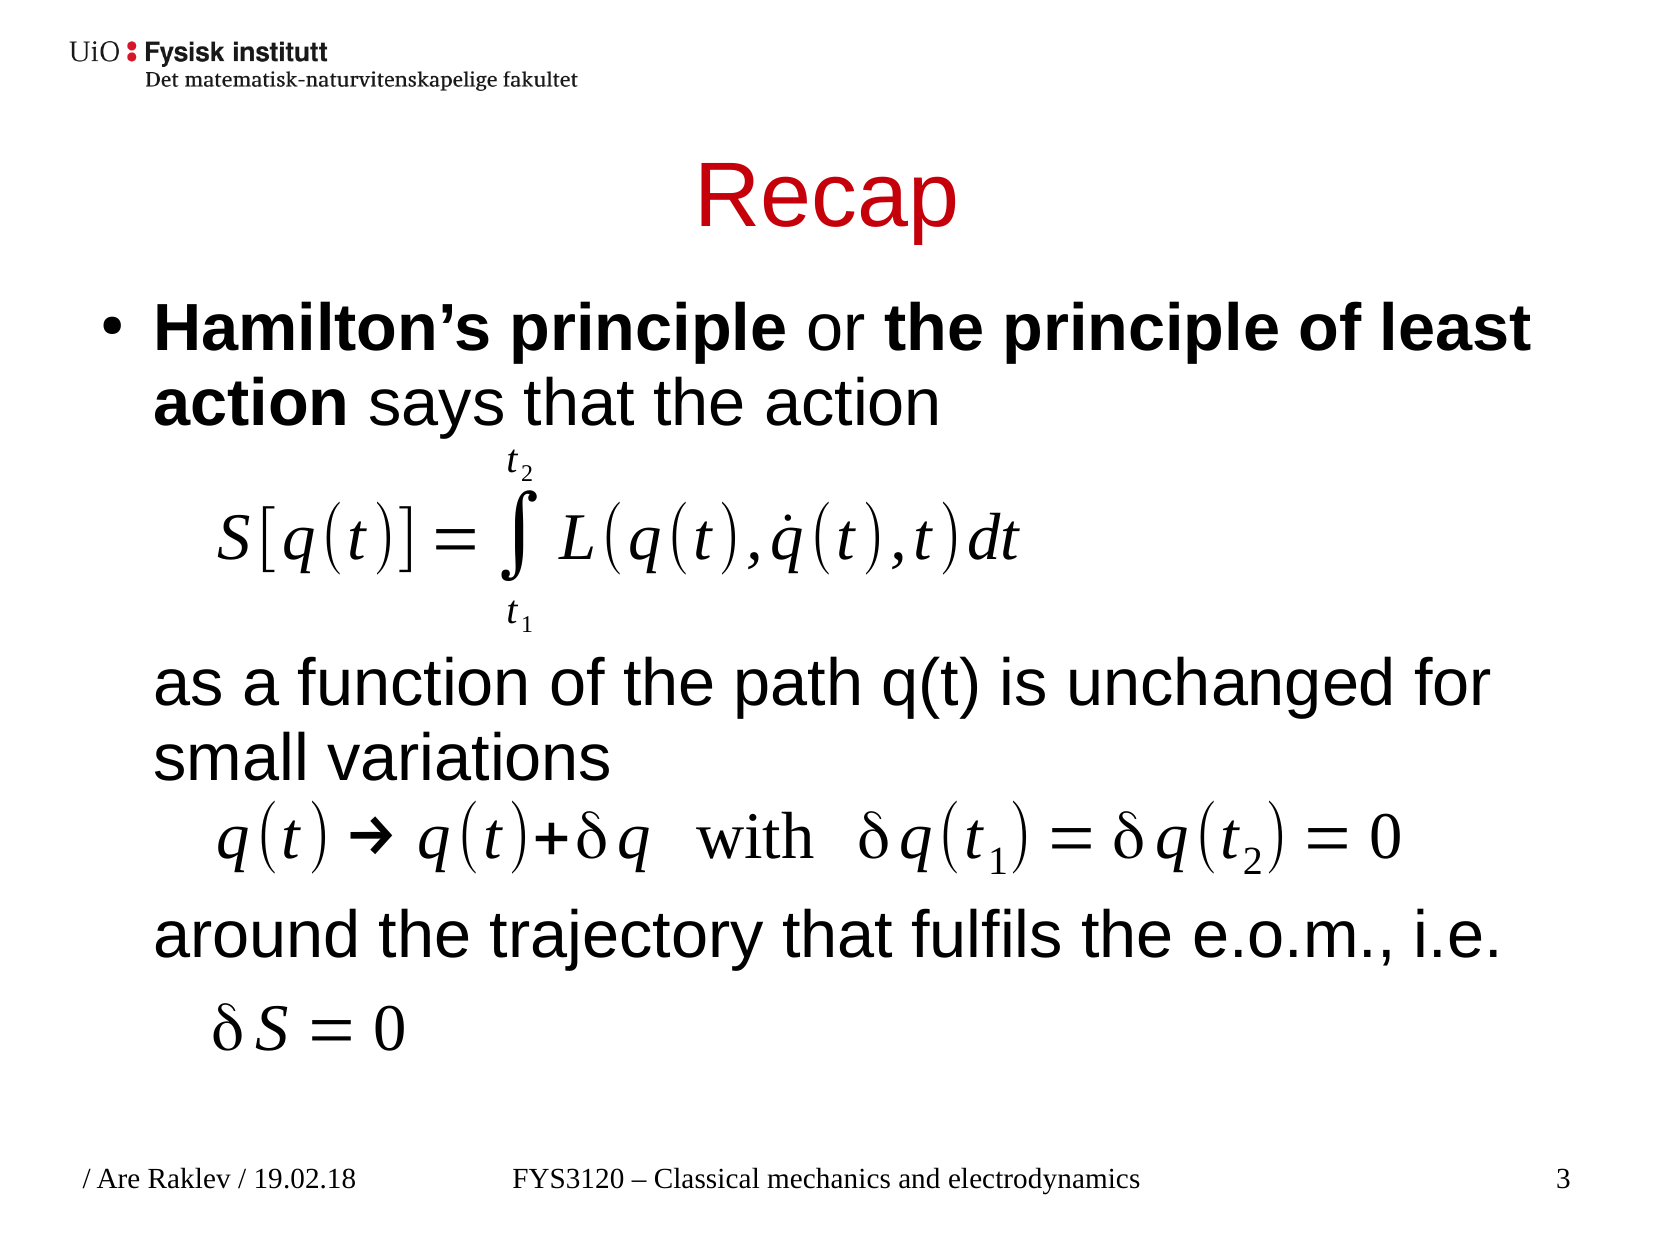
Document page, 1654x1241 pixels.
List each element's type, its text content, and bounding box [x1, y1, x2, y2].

title Recap [82, 90, 1571, 290]
chart [205, 990, 414, 1065]
list Hamilton’s principle or the principle of least action says that the action as a function of the path q(t) is unchanged for small variations around the trajectory that fulfils the e.o.m., i.e. [82, 290, 1571, 1147]
chart [210, 797, 1410, 883]
chart [209, 436, 1031, 638]
picture [68, 37, 581, 93]
